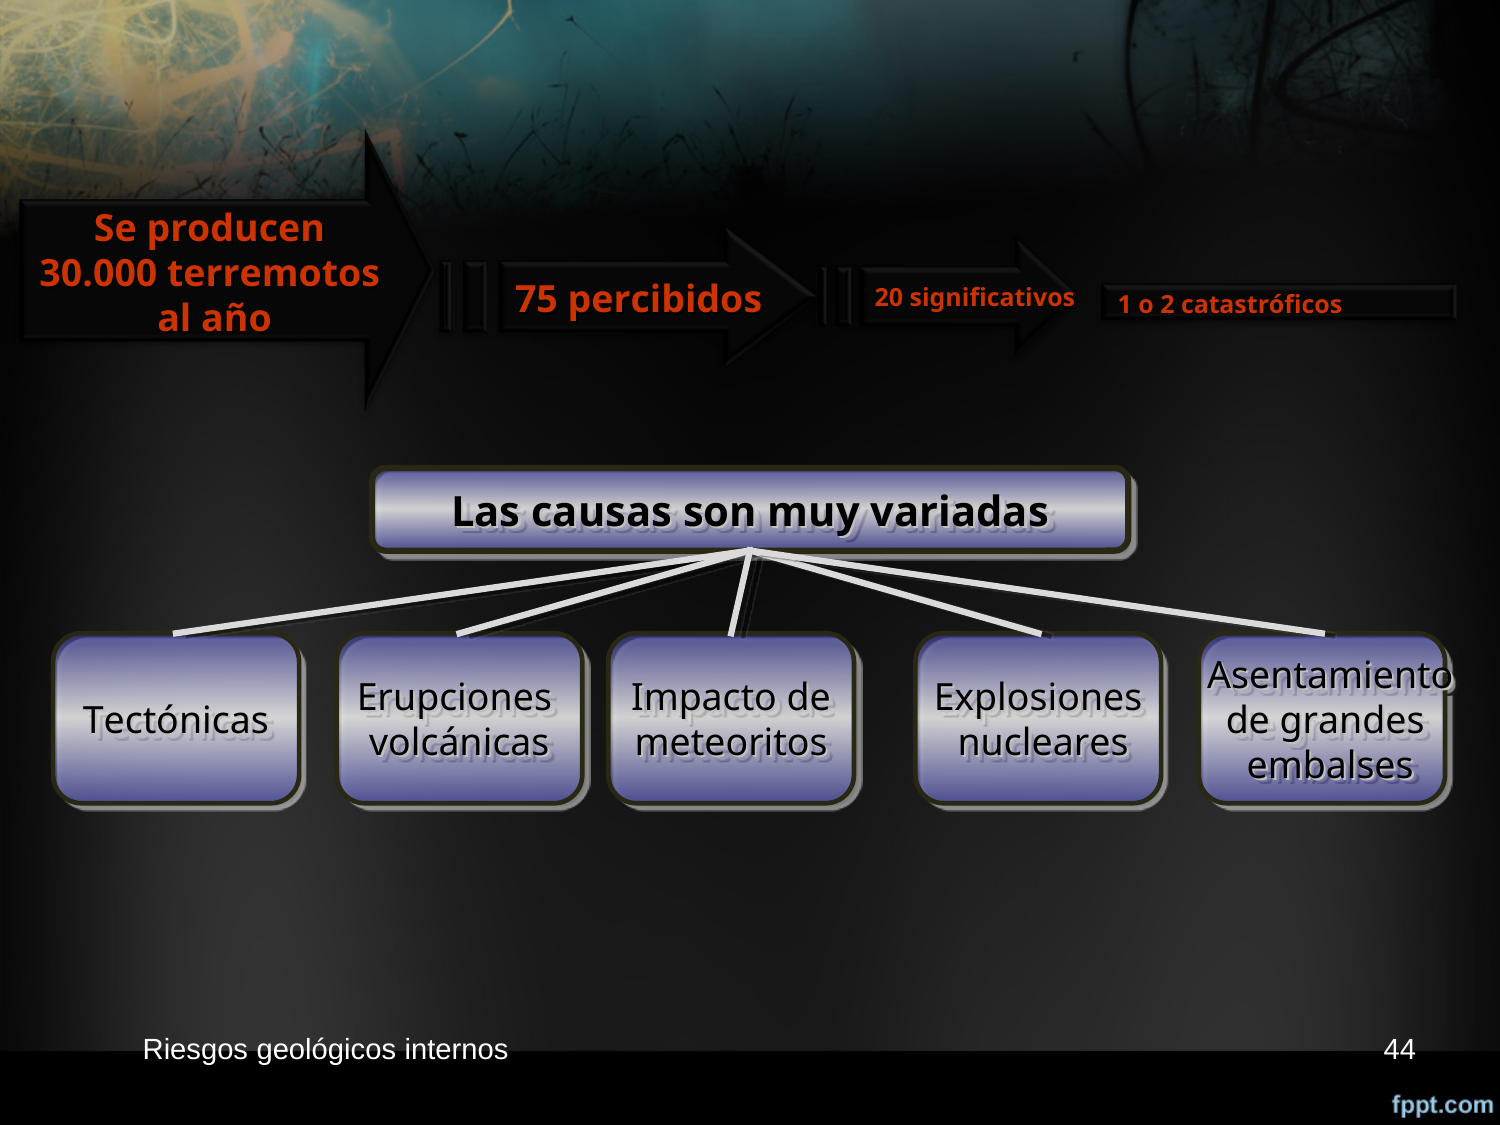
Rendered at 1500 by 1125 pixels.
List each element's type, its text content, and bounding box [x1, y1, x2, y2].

text_box Asentamiento de grandes embalses [1198, 633, 1446, 804]
text_box Riesgos geológicos internos [88, 1023, 564, 1102]
text_box 20 significativos [859, 267, 1047, 327]
text_box Erupciones volcánicas [336, 633, 583, 804]
text_box Las causas son muy variadas [371, 467, 1129, 551]
text_box Se producen 30.000 terremotos al año [20, 200, 400, 342]
text_box 1 o 2 catastróficos [1102, 285, 1458, 321]
text_box Tectónicas [53, 633, 300, 804]
text_box 75 percibidos [500, 261, 772, 333]
text_box <número> [1080, 1023, 1431, 1102]
text_box Impacto de meteoritos [608, 633, 854, 804]
text_box Explosiones nucleares [915, 633, 1162, 804]
picture [0, 0, 1500, 1125]
